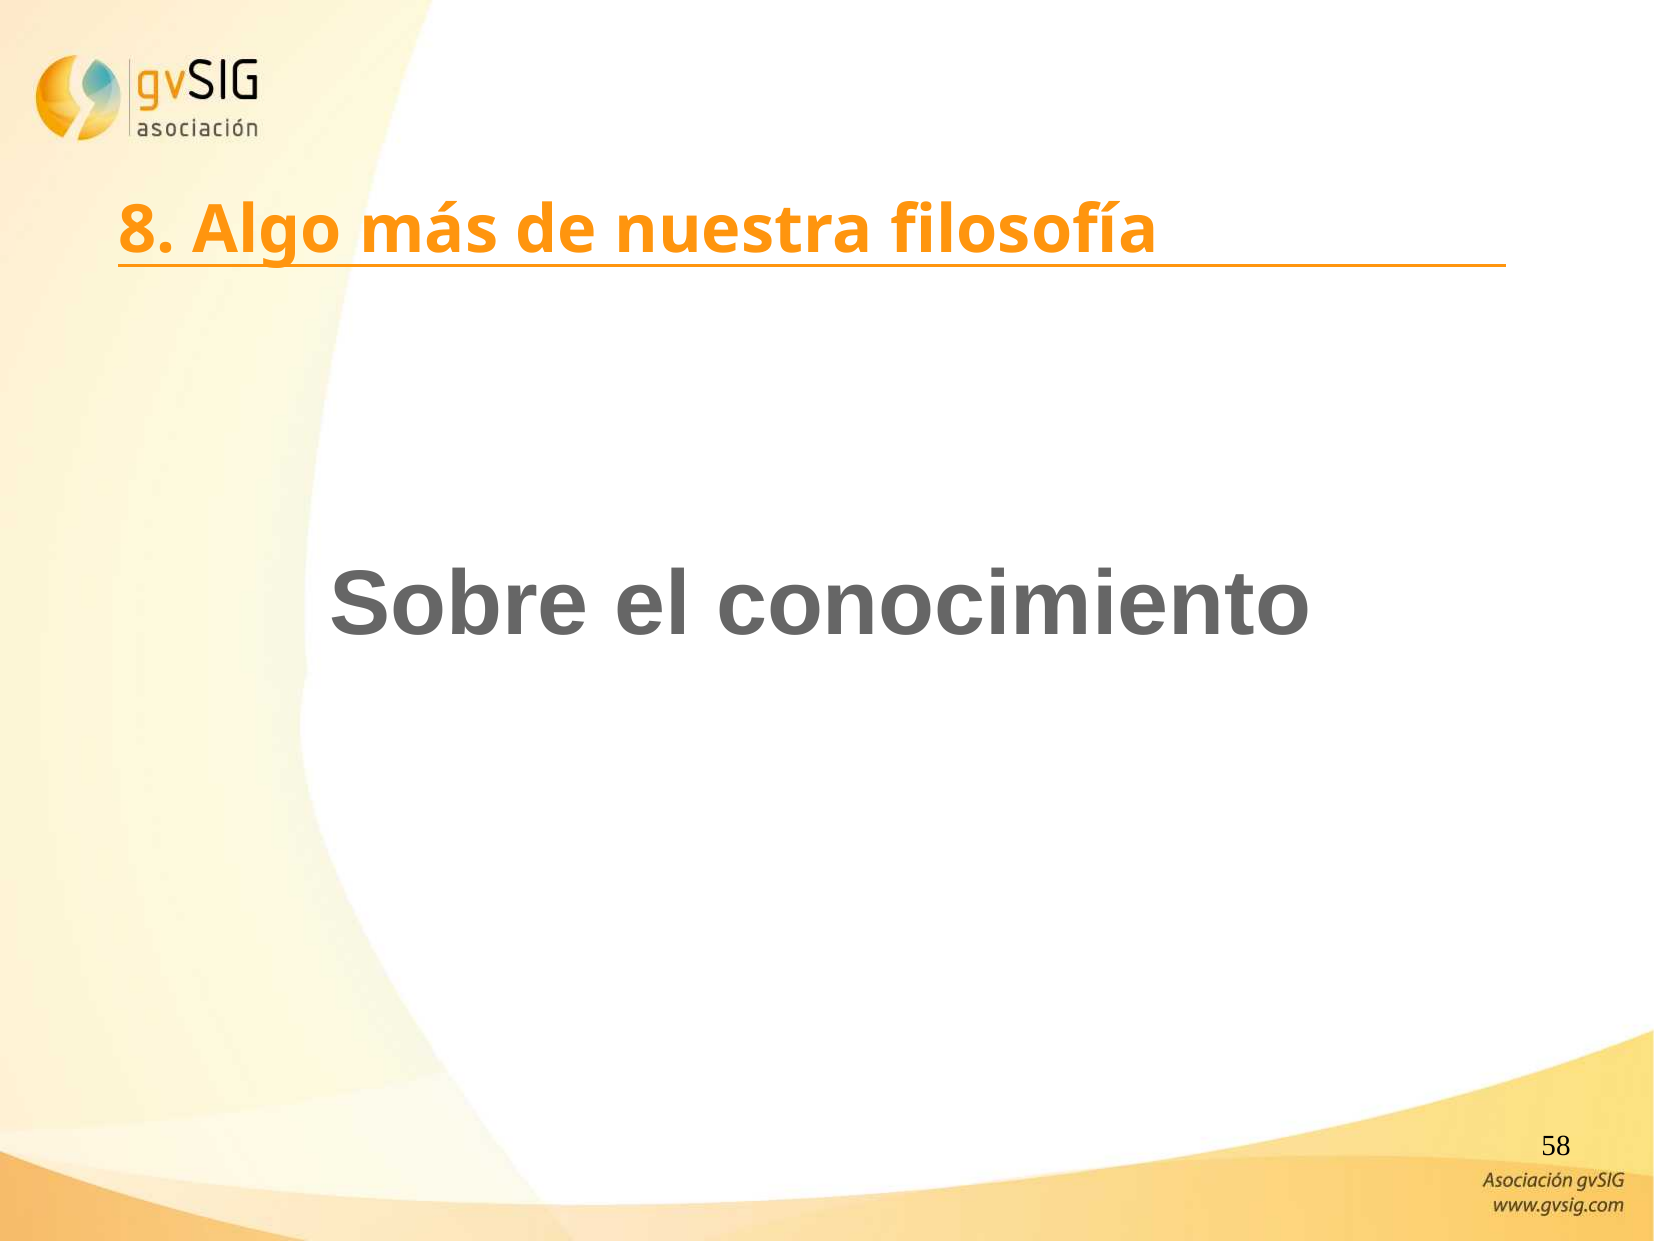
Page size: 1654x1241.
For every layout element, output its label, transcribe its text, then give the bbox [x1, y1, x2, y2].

text_box Sobre el conocimiento [112, 544, 1530, 662]
picture [0, 0, 1654, 1241]
title 8. Algo más de nuestra filosofía [118, 177, 1607, 276]
